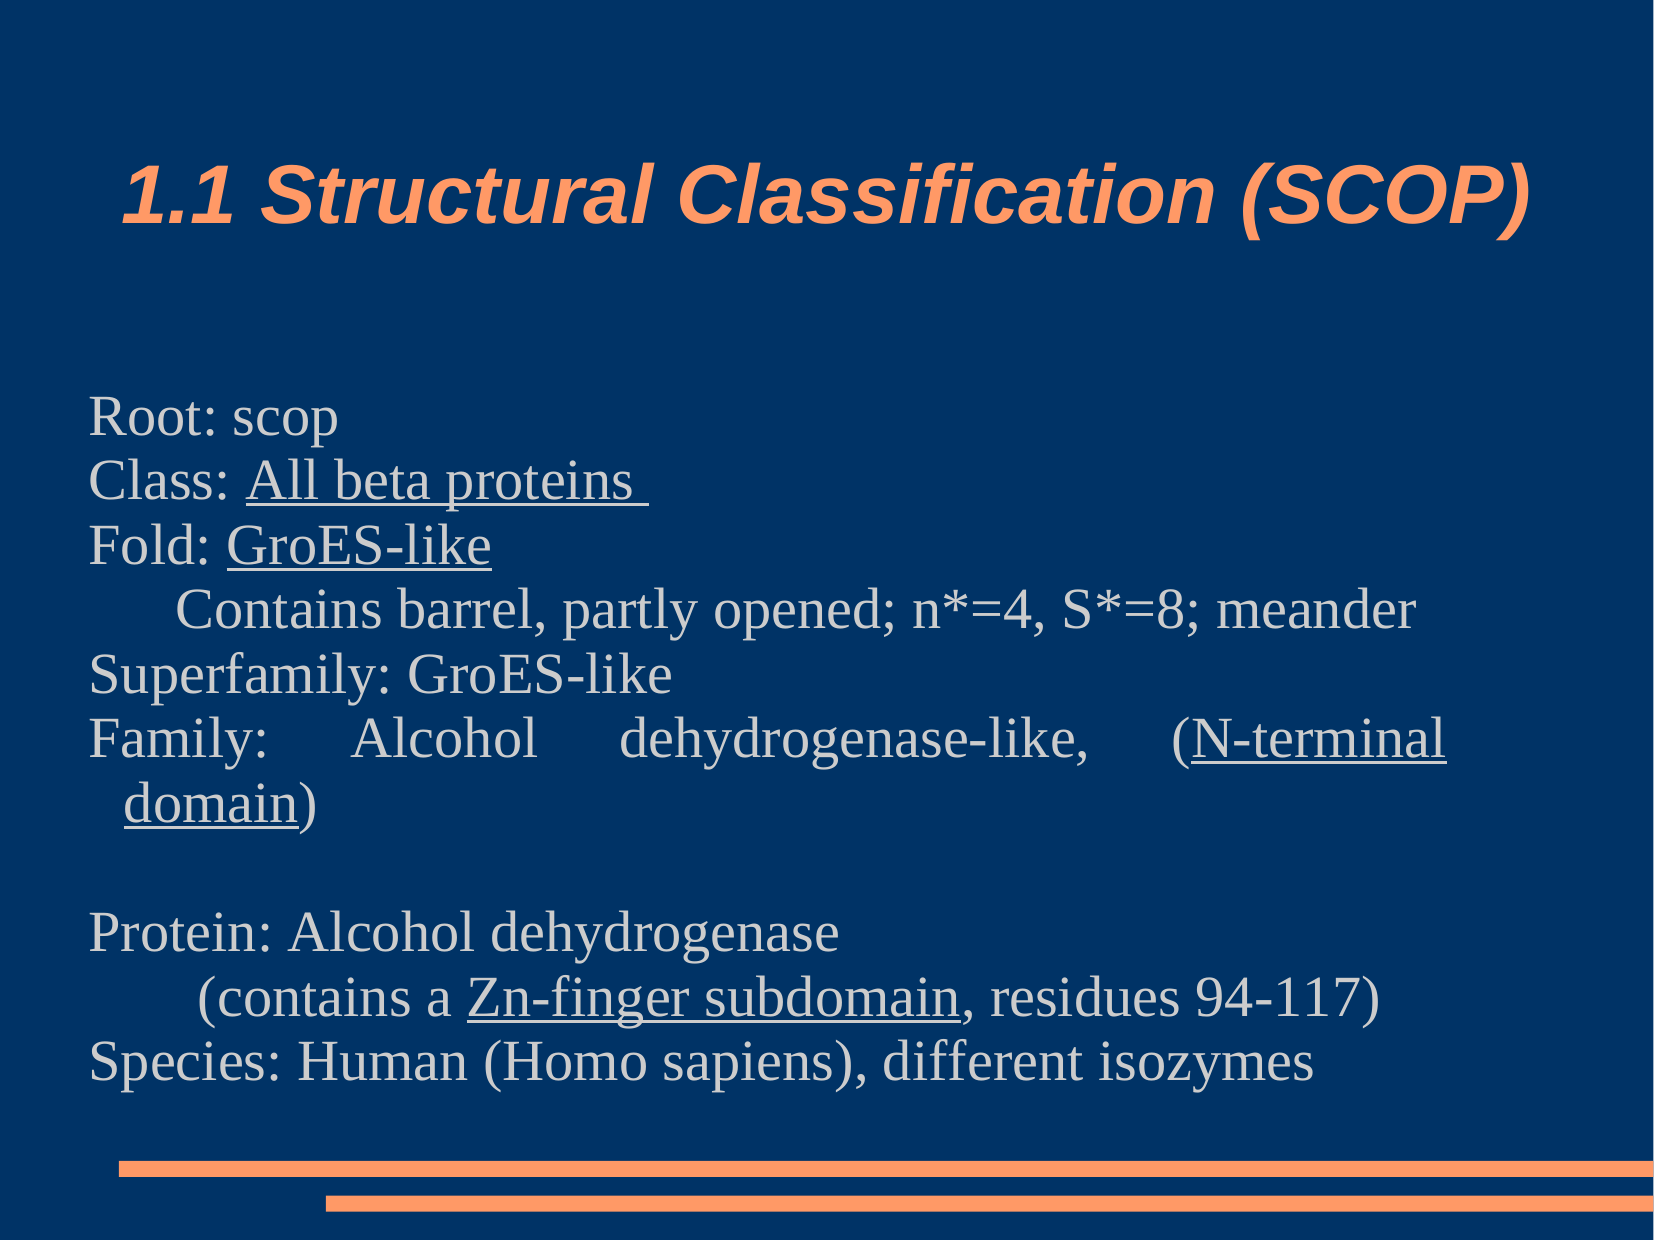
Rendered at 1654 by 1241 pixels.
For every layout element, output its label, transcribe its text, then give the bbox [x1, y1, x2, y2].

subtitle Root: scop Class: All beta proteins Fold: GroES-like Contains barrel, partly opened; n*=4, S*=8; meander Superfamily: GroES-like Family: Alcohol dehydrogenase-like, (N-terminal domain) Protein: Alcohol dehydrogenase (contains a Zn-finger subdomain, residues 94-117) Species: Human (Homo sapiens), different isozymes [88, 324, 1447, 1152]
title 1.1 Structural Classification (SCOP) [121, 91, 1534, 299]
